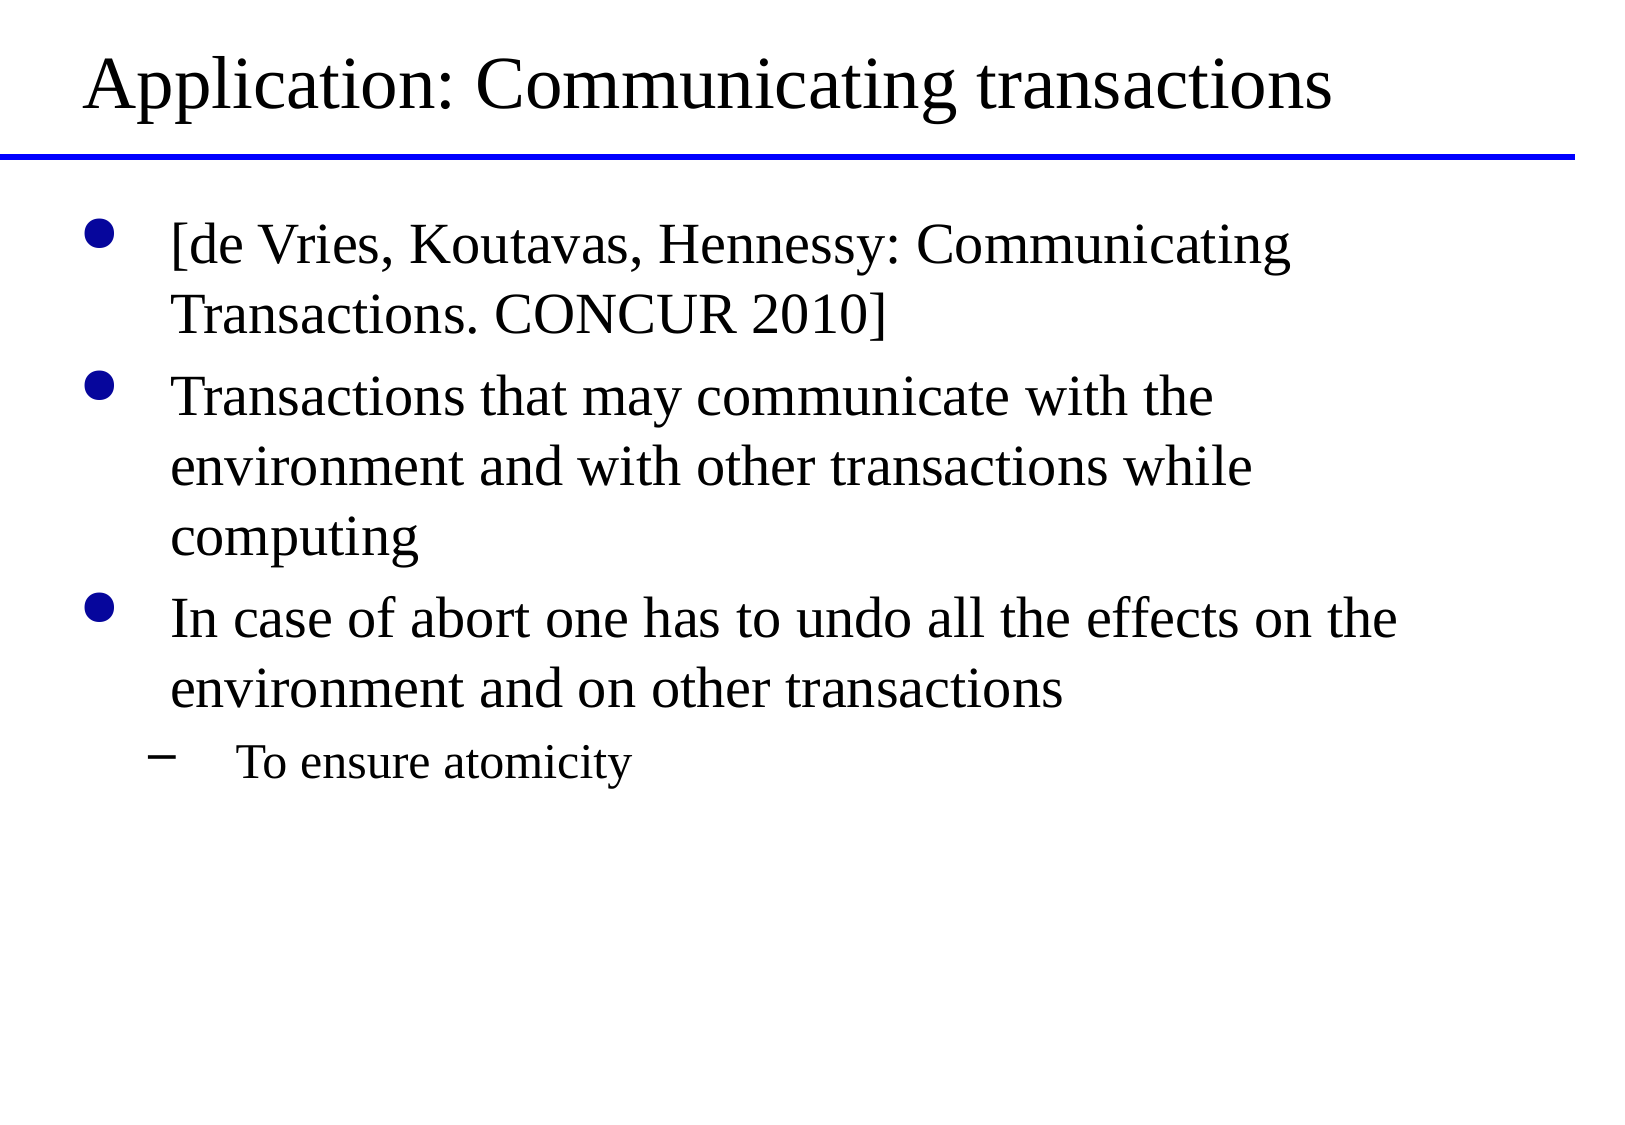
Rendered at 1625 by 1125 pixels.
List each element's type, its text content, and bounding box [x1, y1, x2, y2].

list [de Vries, Koutavas, Hennessy: Communicating Transactions. CONCUR 2010] Transactions that may communicate with the environment and with other transactions while computing In case of abort one has to undo all the effects on the environment and on other transactions To ensure atomicity [67, 198, 1478, 1061]
title Application: Communicating transactions [67, 27, 1544, 131]
